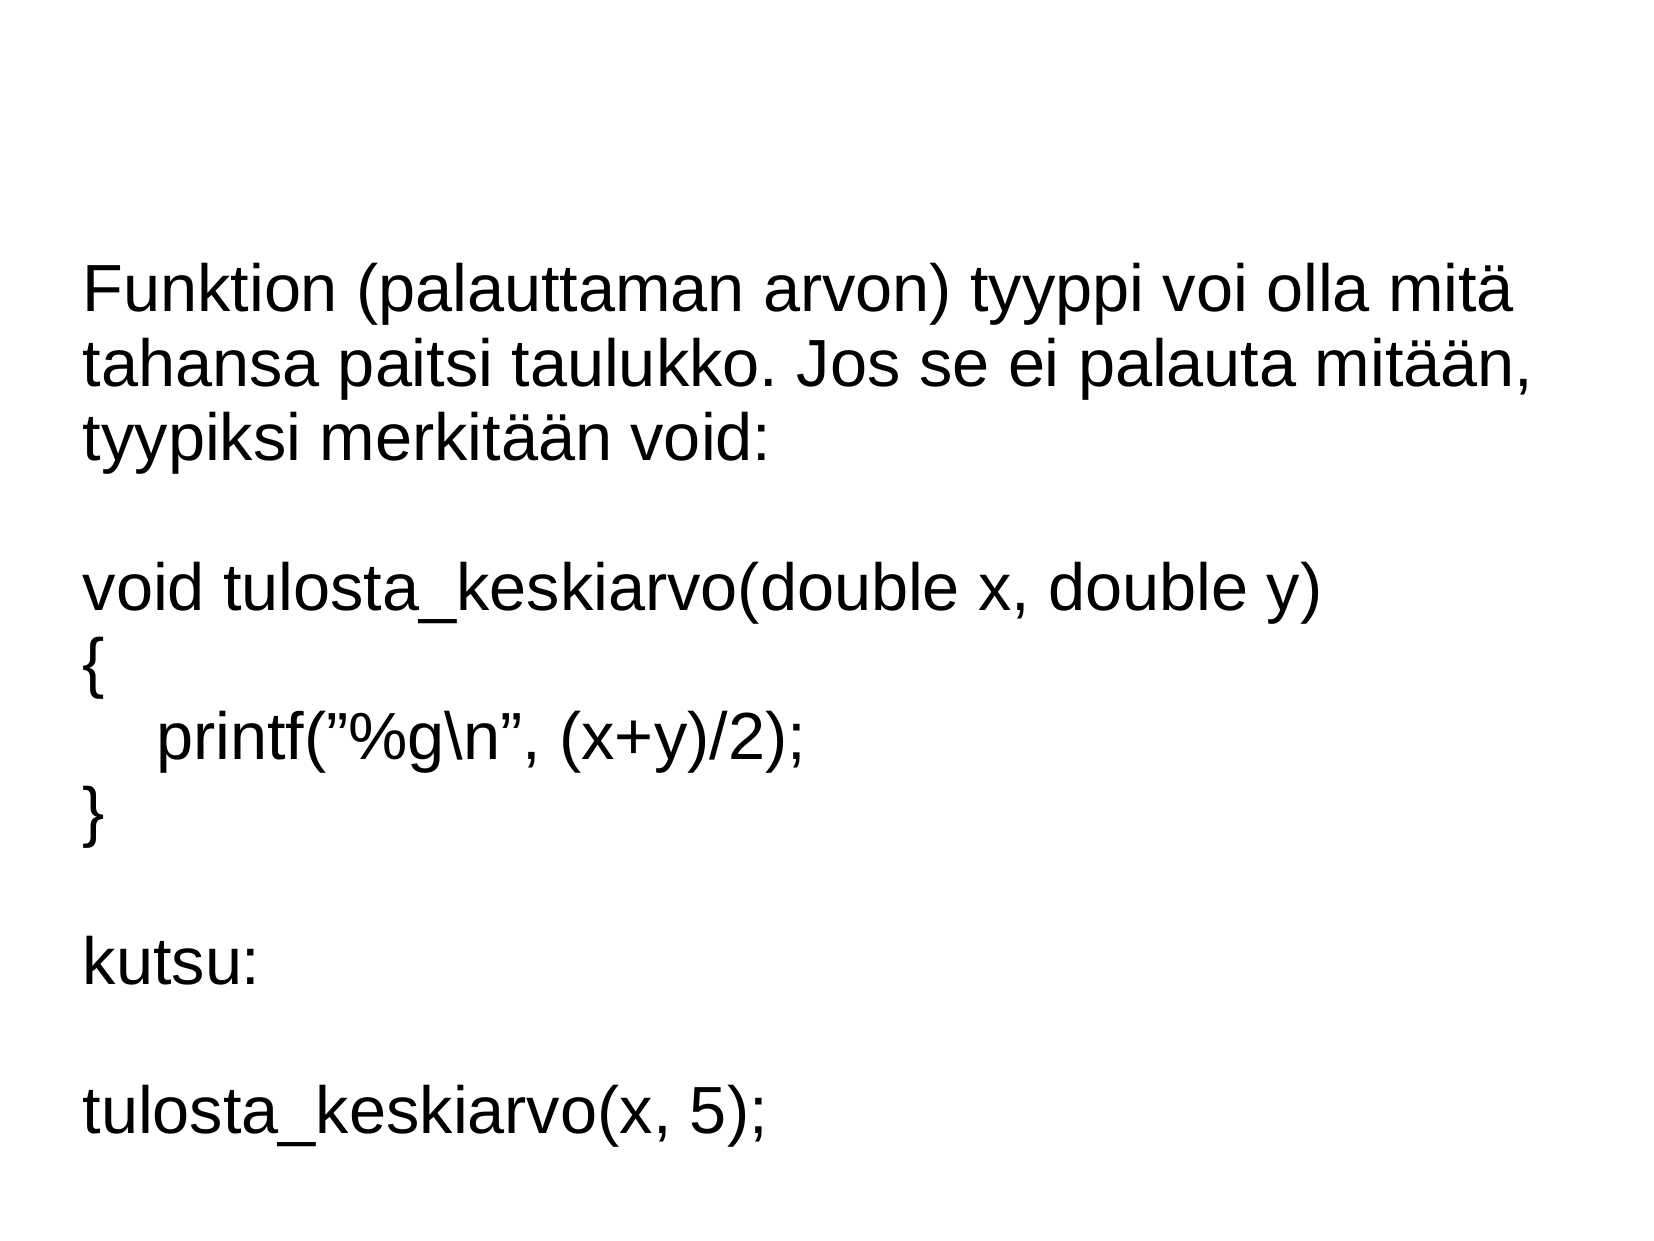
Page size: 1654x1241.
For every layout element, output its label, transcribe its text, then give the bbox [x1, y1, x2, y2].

text_box Funktion (palauttaman arvon) tyyppi voi olla mitä tahansa paitsi taulukko. Jos se ei palauta mitään, tyypiksi merkitään void: void tulosta_keskiarvo(double x, double y) { printf(”%g\n”, (x+y)/2); } kutsu: tulosta_keskiarvo(x, 5); [82, 250, 1571, 1149]
